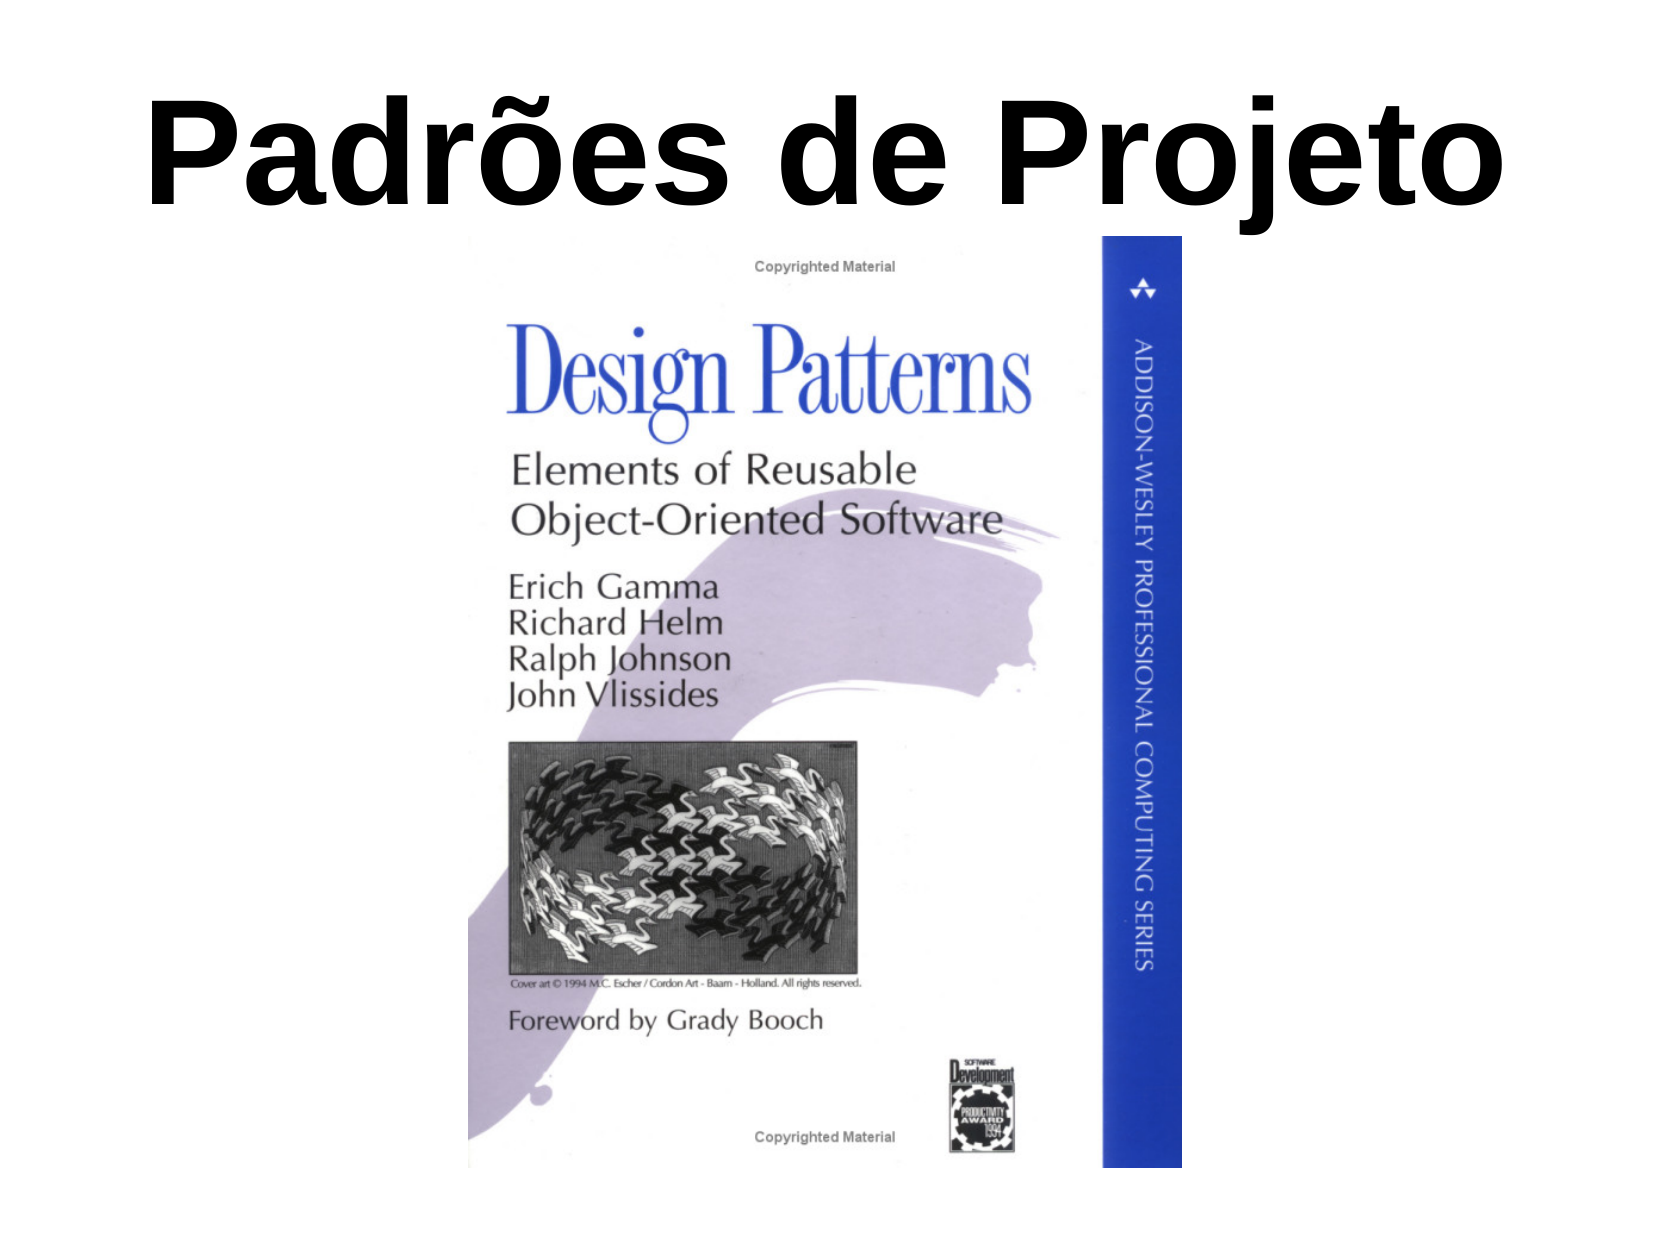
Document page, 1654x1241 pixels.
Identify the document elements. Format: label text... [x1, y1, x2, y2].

picture [468, 236, 1182, 1168]
title Padrões de Projeto [82, 49, 1571, 257]
